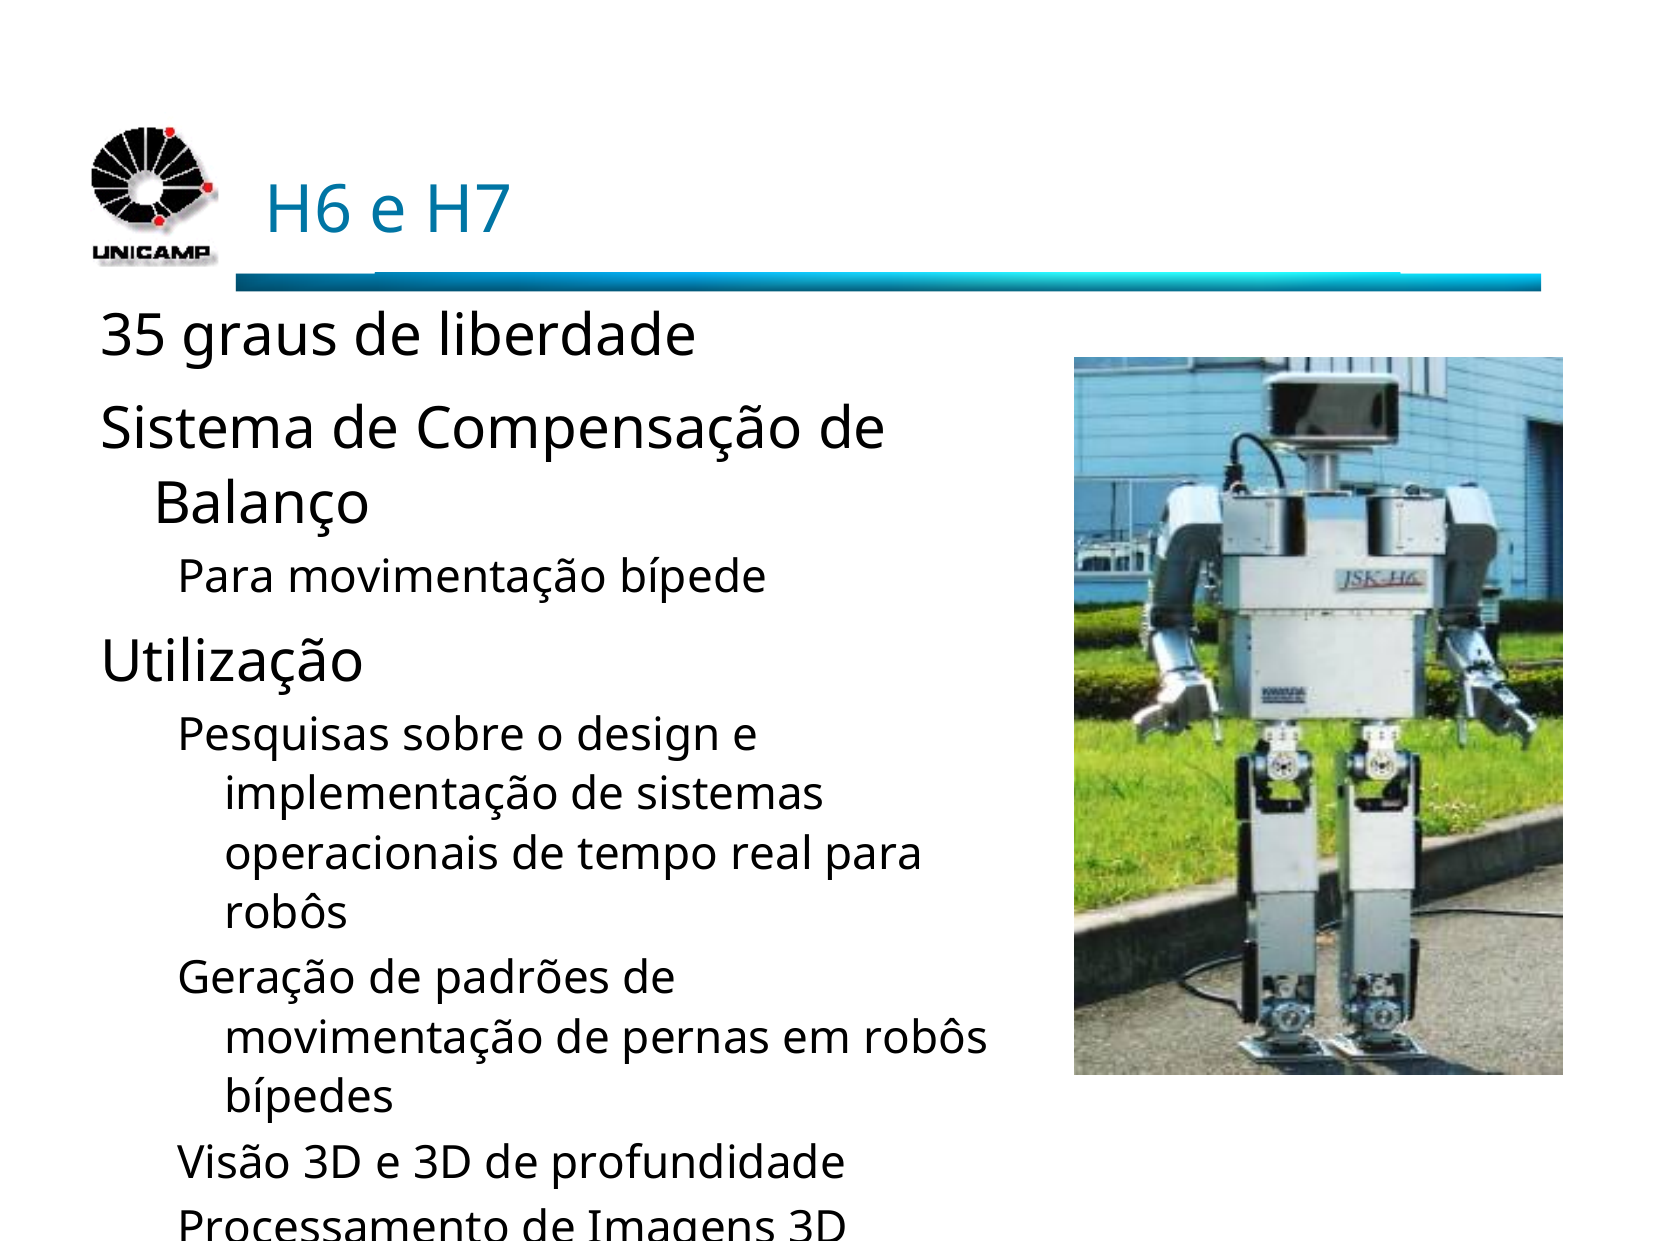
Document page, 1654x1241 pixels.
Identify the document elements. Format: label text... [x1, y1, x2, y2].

picture [125, 272, 1654, 295]
title H6 e H7 [264, 42, 1534, 250]
list 35 graus de liberdade Sistema de Compensação de Balanço Para movimentação bípede Utilização Pesquisas sobre o design e implementação de sistemas operacionais de tempo real para robôs Geração de padrões de movimentação de pernas em robôs bípedes Visão 3D e 3D de profundidade Processamento de Imagens 3D Planejamento de Movimento [82, 295, 1010, 1182]
picture [1074, 357, 1563, 1075]
